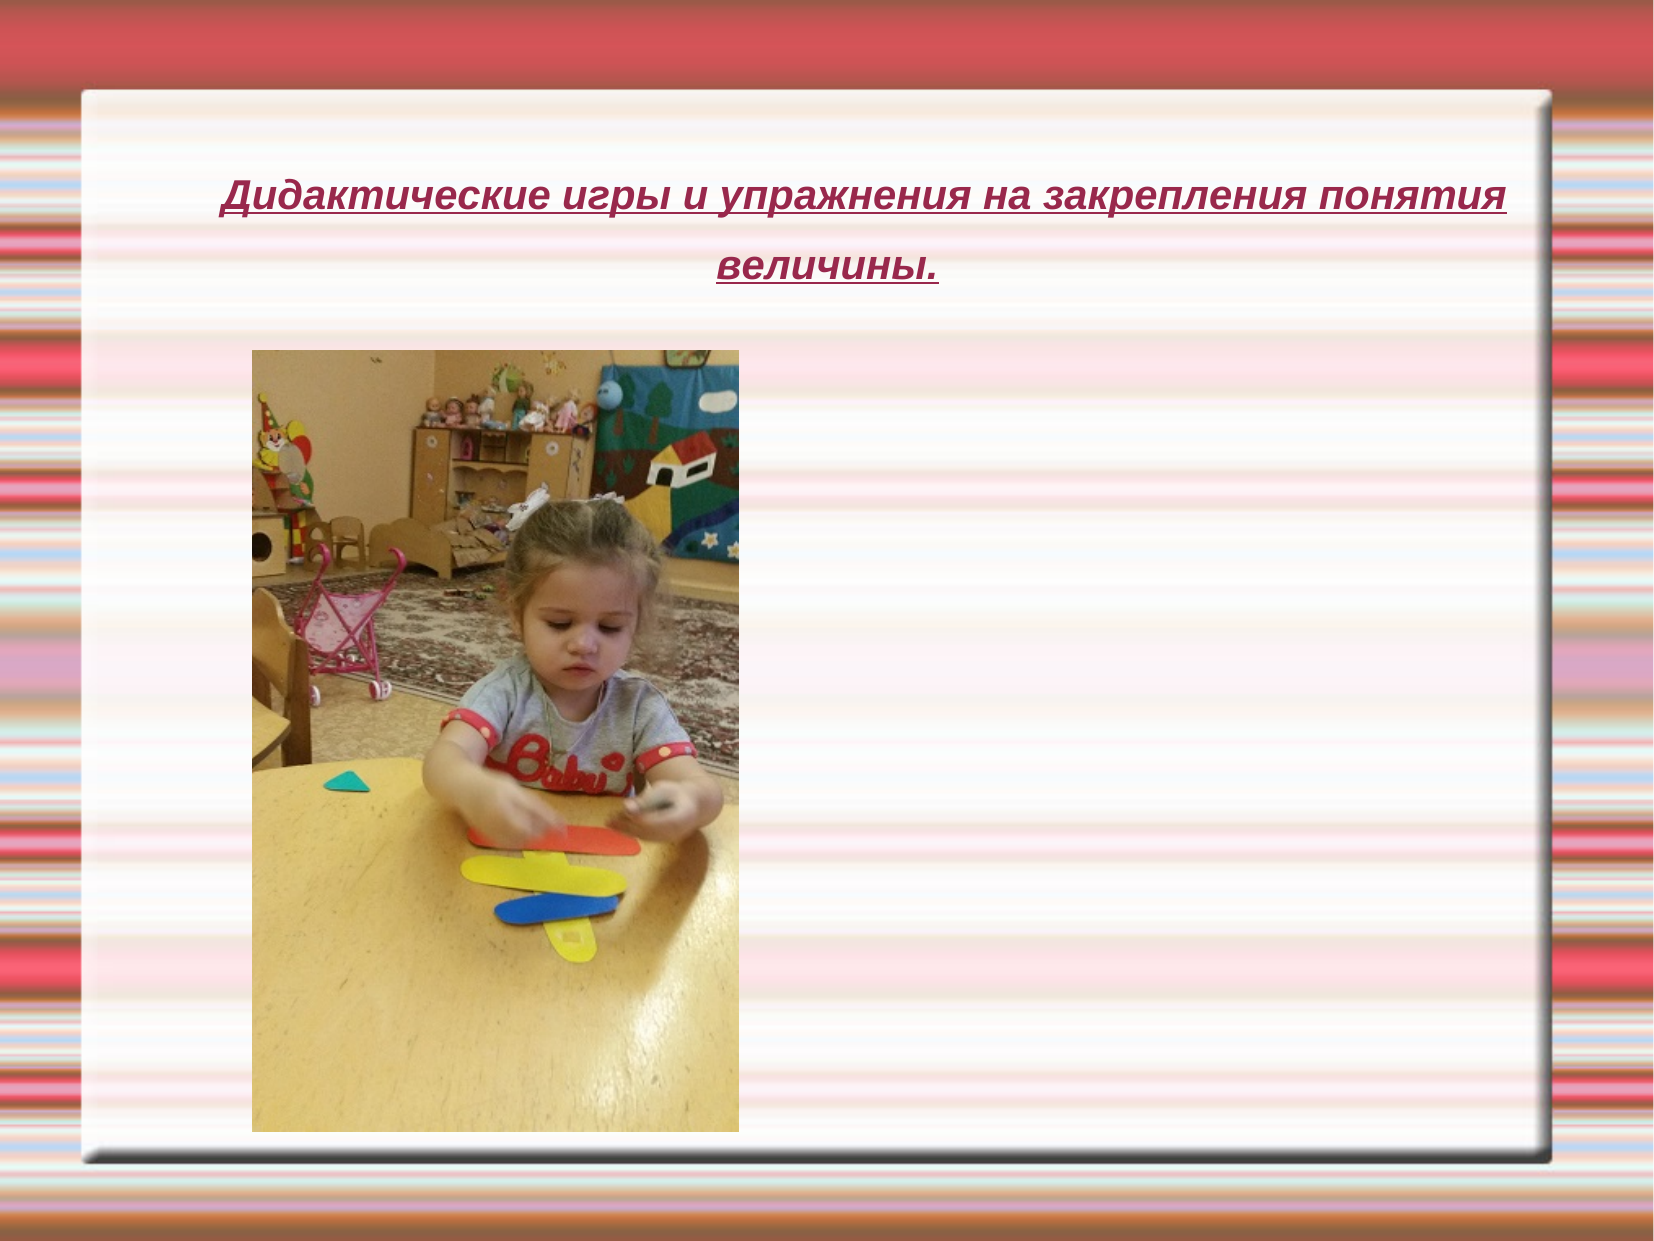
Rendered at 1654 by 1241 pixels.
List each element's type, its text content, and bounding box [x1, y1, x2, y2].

title Дидактические игры и упражнения на закрепления понятия величины. [121, 122, 1534, 315]
picture [0, 0, 1654, 1241]
